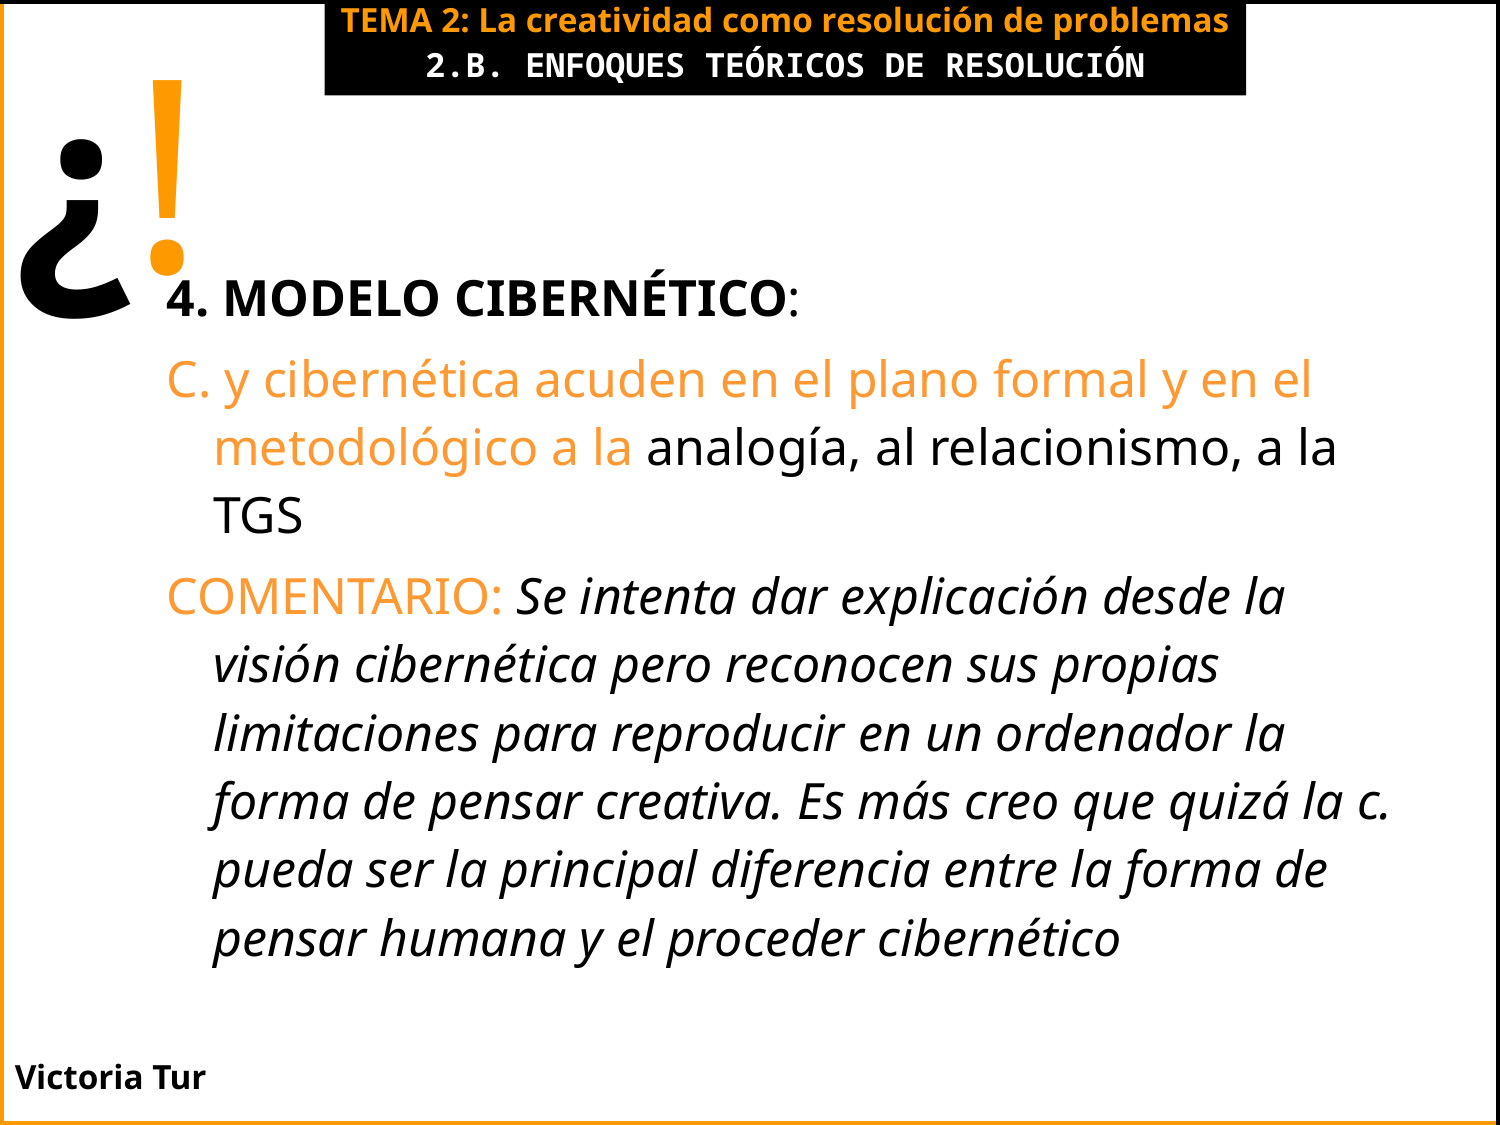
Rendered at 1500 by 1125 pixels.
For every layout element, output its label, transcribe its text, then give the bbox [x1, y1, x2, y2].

list 4. MODELO CIBERNÉTICO: C. y cibernética acuden en el plano formal y en el metodológico a la analogía, al relacionismo, a la TGS COMENTARIO: Se intenta dar explicación desde la visión cibernética pero reconocen sus propias limitaciones para reproducir en un ordenador la forma de pensar creativa. Es más creo que quizá la c. pueda ser la principal diferencia entre la forma de pensar humana y el proceder cibernético [76, 255, 1427, 998]
